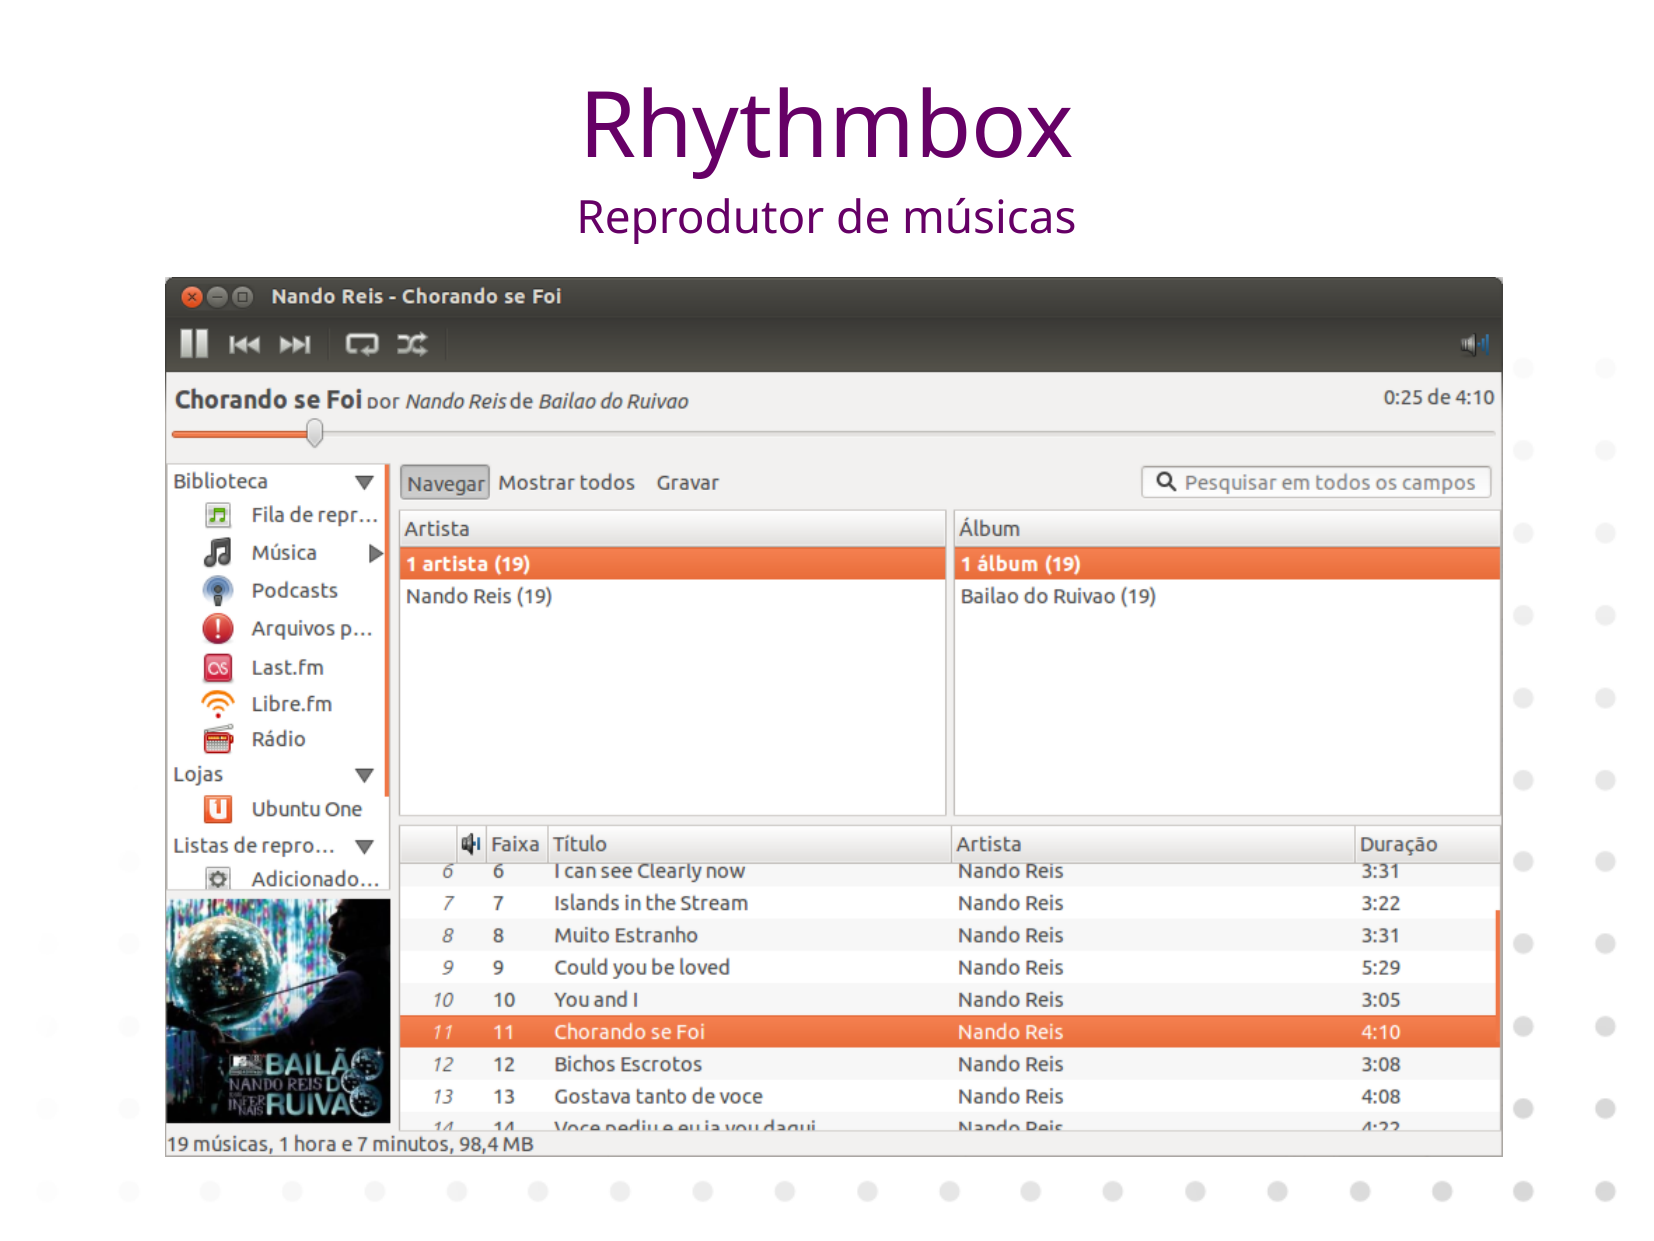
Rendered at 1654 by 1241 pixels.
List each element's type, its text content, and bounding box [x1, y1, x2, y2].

title Rhythmbox Reprodutor de músicas [82, 49, 1571, 257]
picture [0, 0, 1654, 1241]
